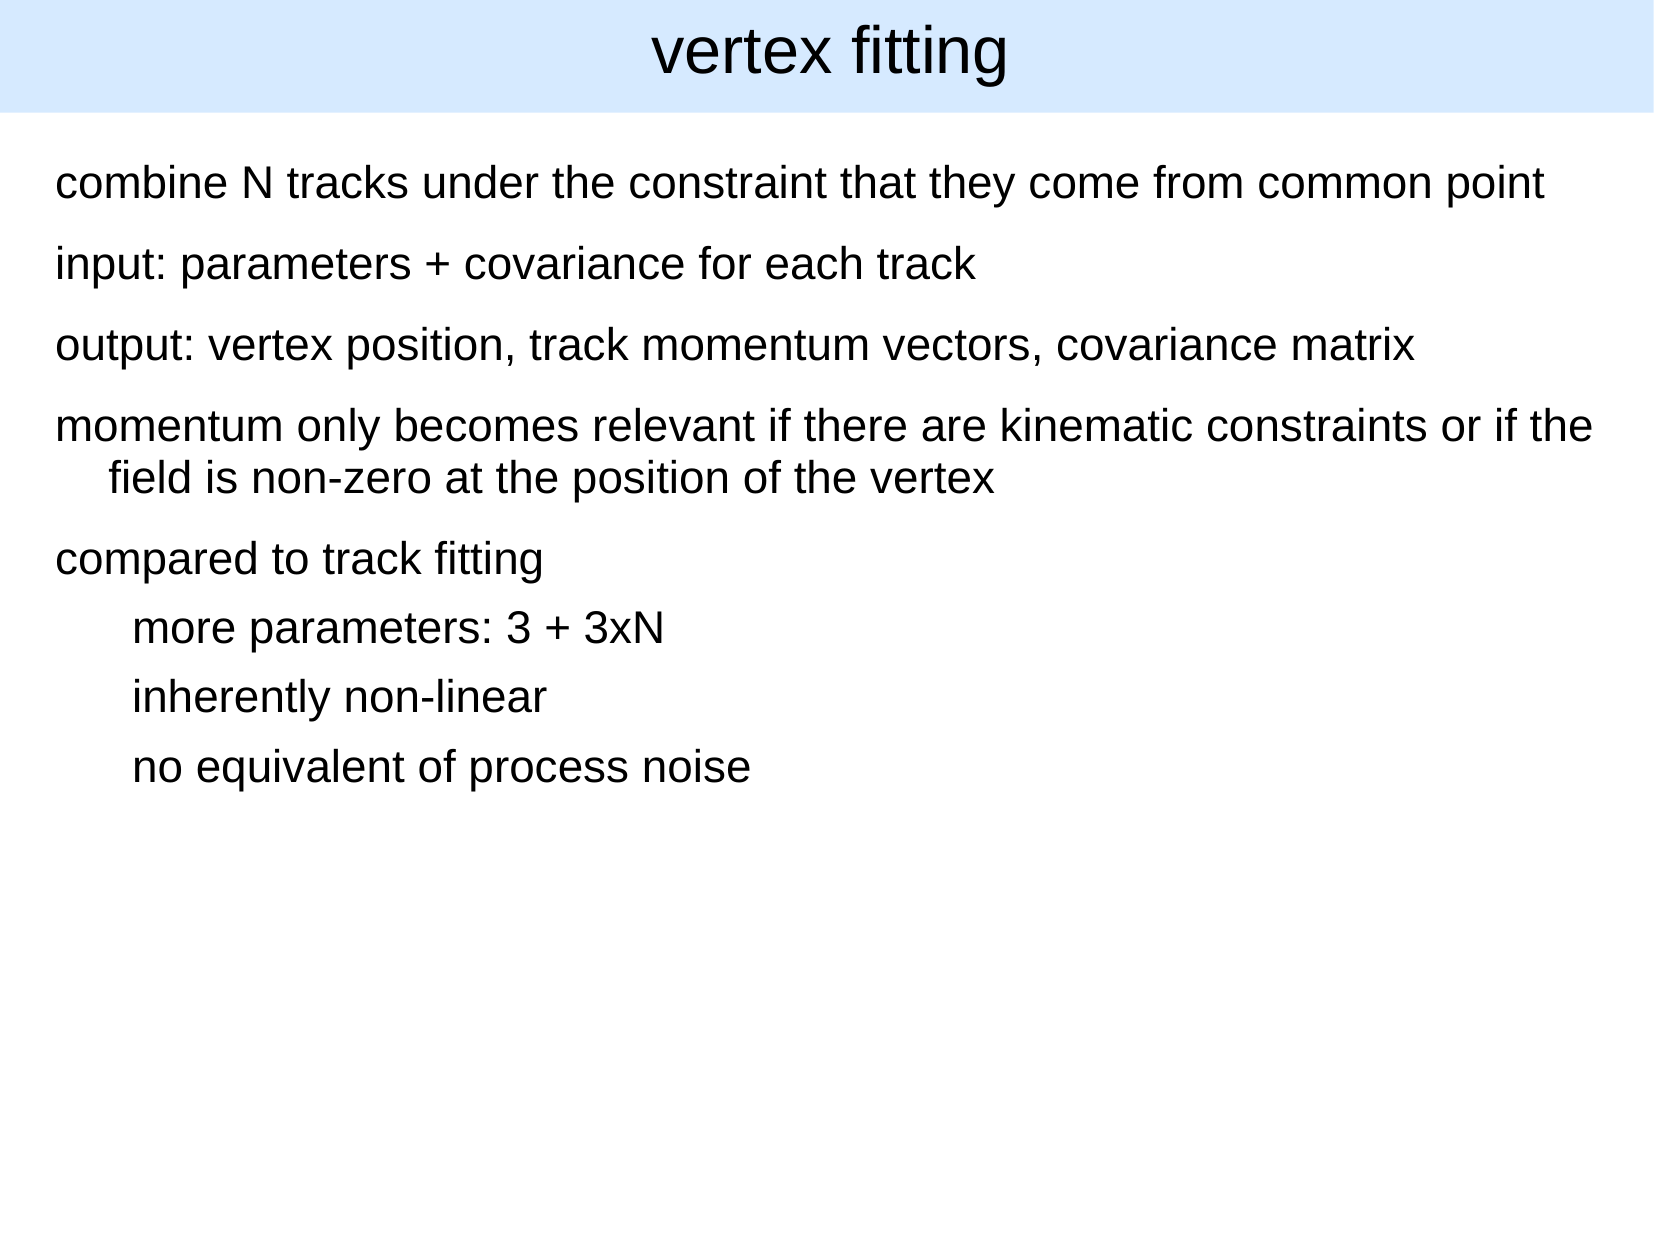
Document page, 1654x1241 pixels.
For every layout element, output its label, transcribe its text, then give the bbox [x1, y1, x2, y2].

title vertex fitting [86, 0, 1576, 100]
list combine N tracks under the constraint that they come from common point input: parameters + covariance for each track output: vertex position, track momentum vectors, covariance matrix momentum only becomes relevant if there are kinematic constraints or if the field is non-zero at the position of the vertex compared to track fitting more parameters: 3 + 3xN inherently non-linear no equivalent of process noise [37, 156, 1613, 961]
